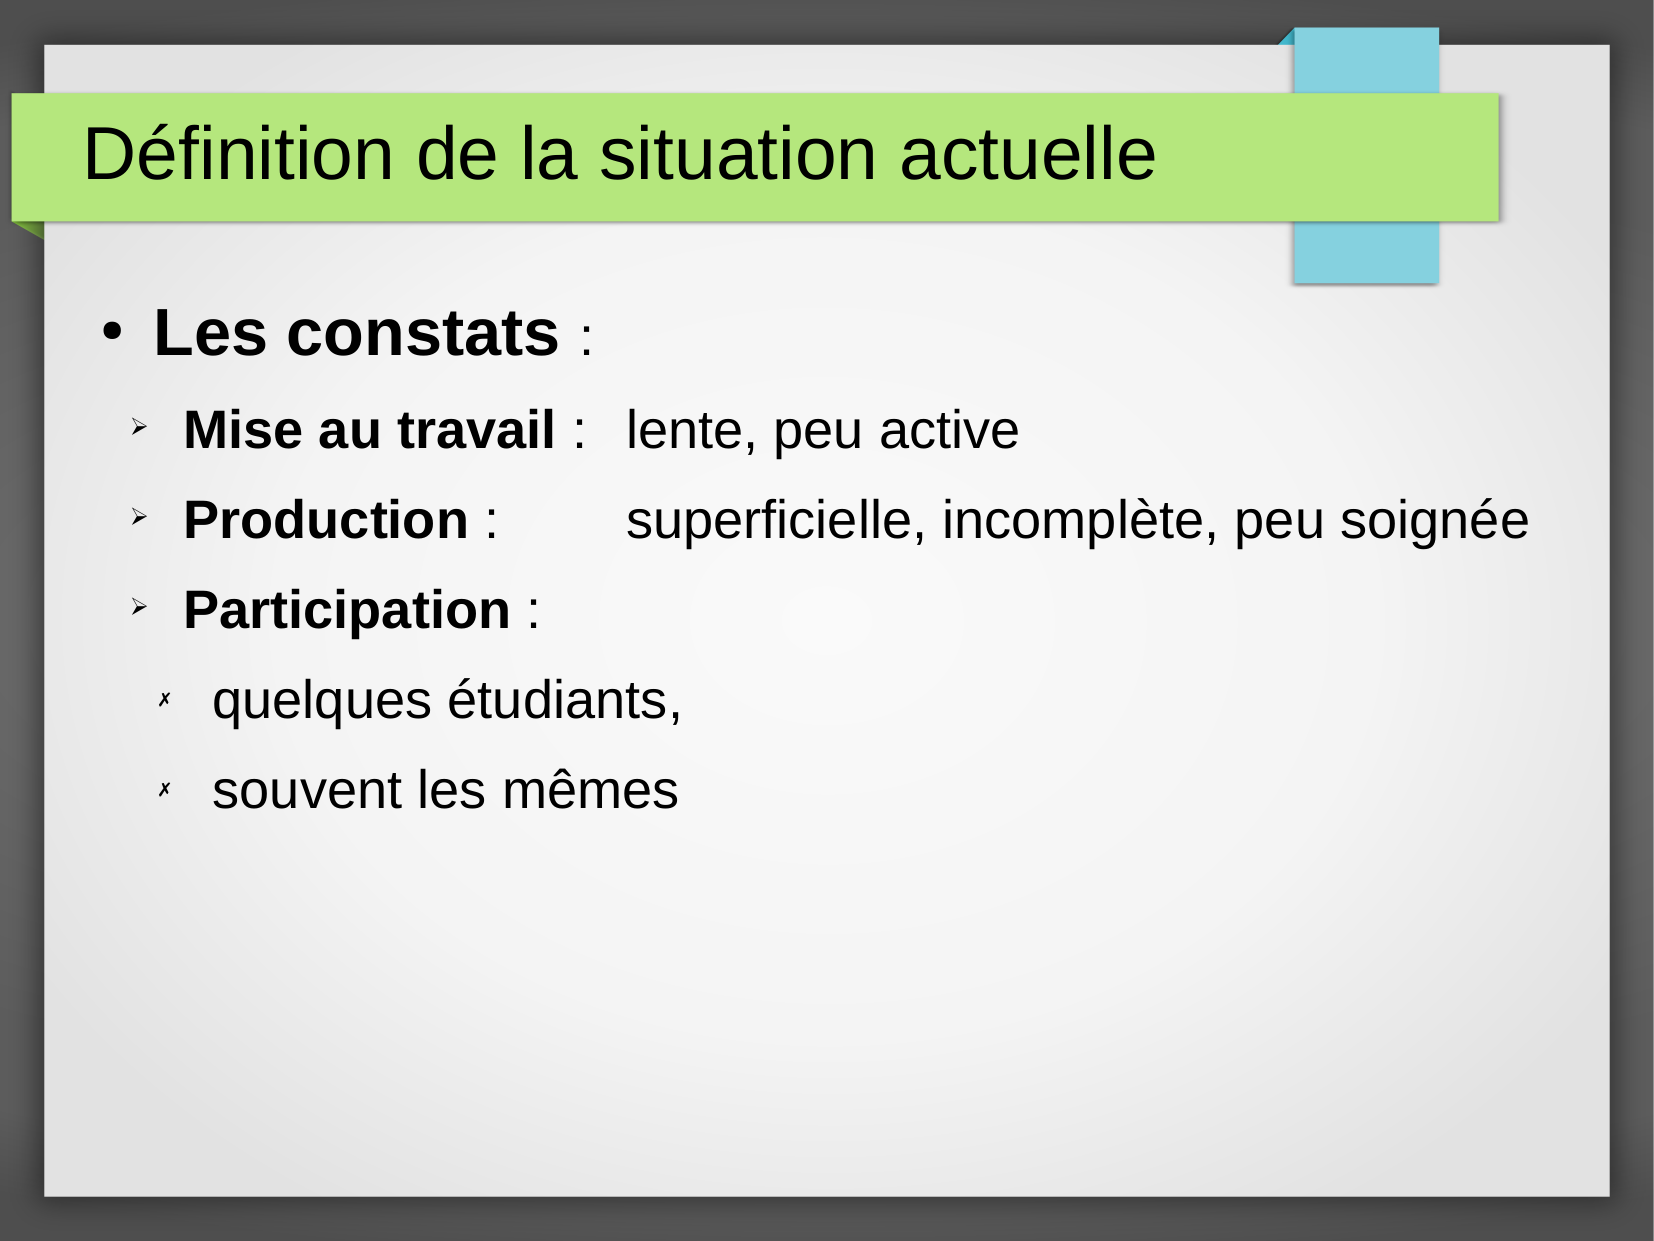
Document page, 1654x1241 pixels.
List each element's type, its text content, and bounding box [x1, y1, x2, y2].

picture [0, 0, 1654, 1241]
list Les constats : Mise au travail : lente, peu active Production : superficielle, incomplète, peu soignée Participation : quelques étudiants, souvent les mêmes [82, 295, 1571, 1015]
title Définition de la situation actuelle [82, 94, 1264, 213]
